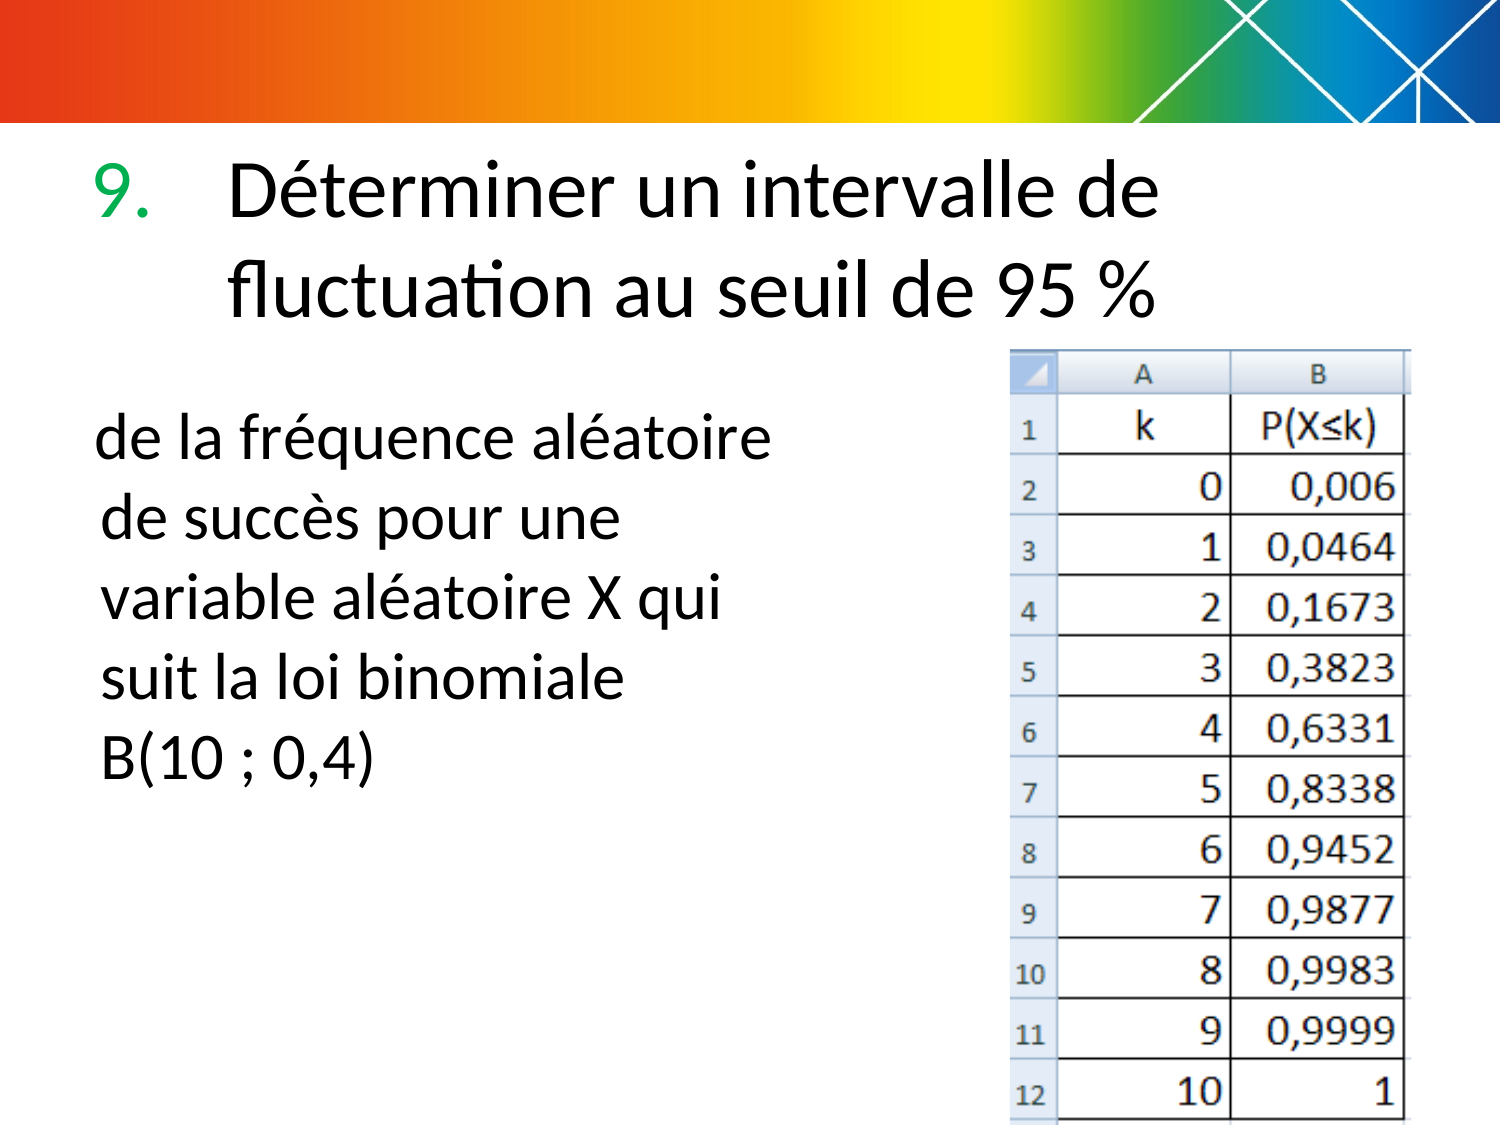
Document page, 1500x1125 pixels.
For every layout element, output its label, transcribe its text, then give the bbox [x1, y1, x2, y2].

picture [1340, 0, 1500, 123]
picture [1009, 349, 1412, 1125]
title Déterminer un intervalle de fluctuation au seuil de 95 % [75, 126, 1426, 342]
picture [0, 0, 1359, 123]
text_box de la fréquence aléatoire de succès pour une variable aléatoire X qui suit la loi binomiale B(10 ; 0,4) [29, 385, 827, 801]
